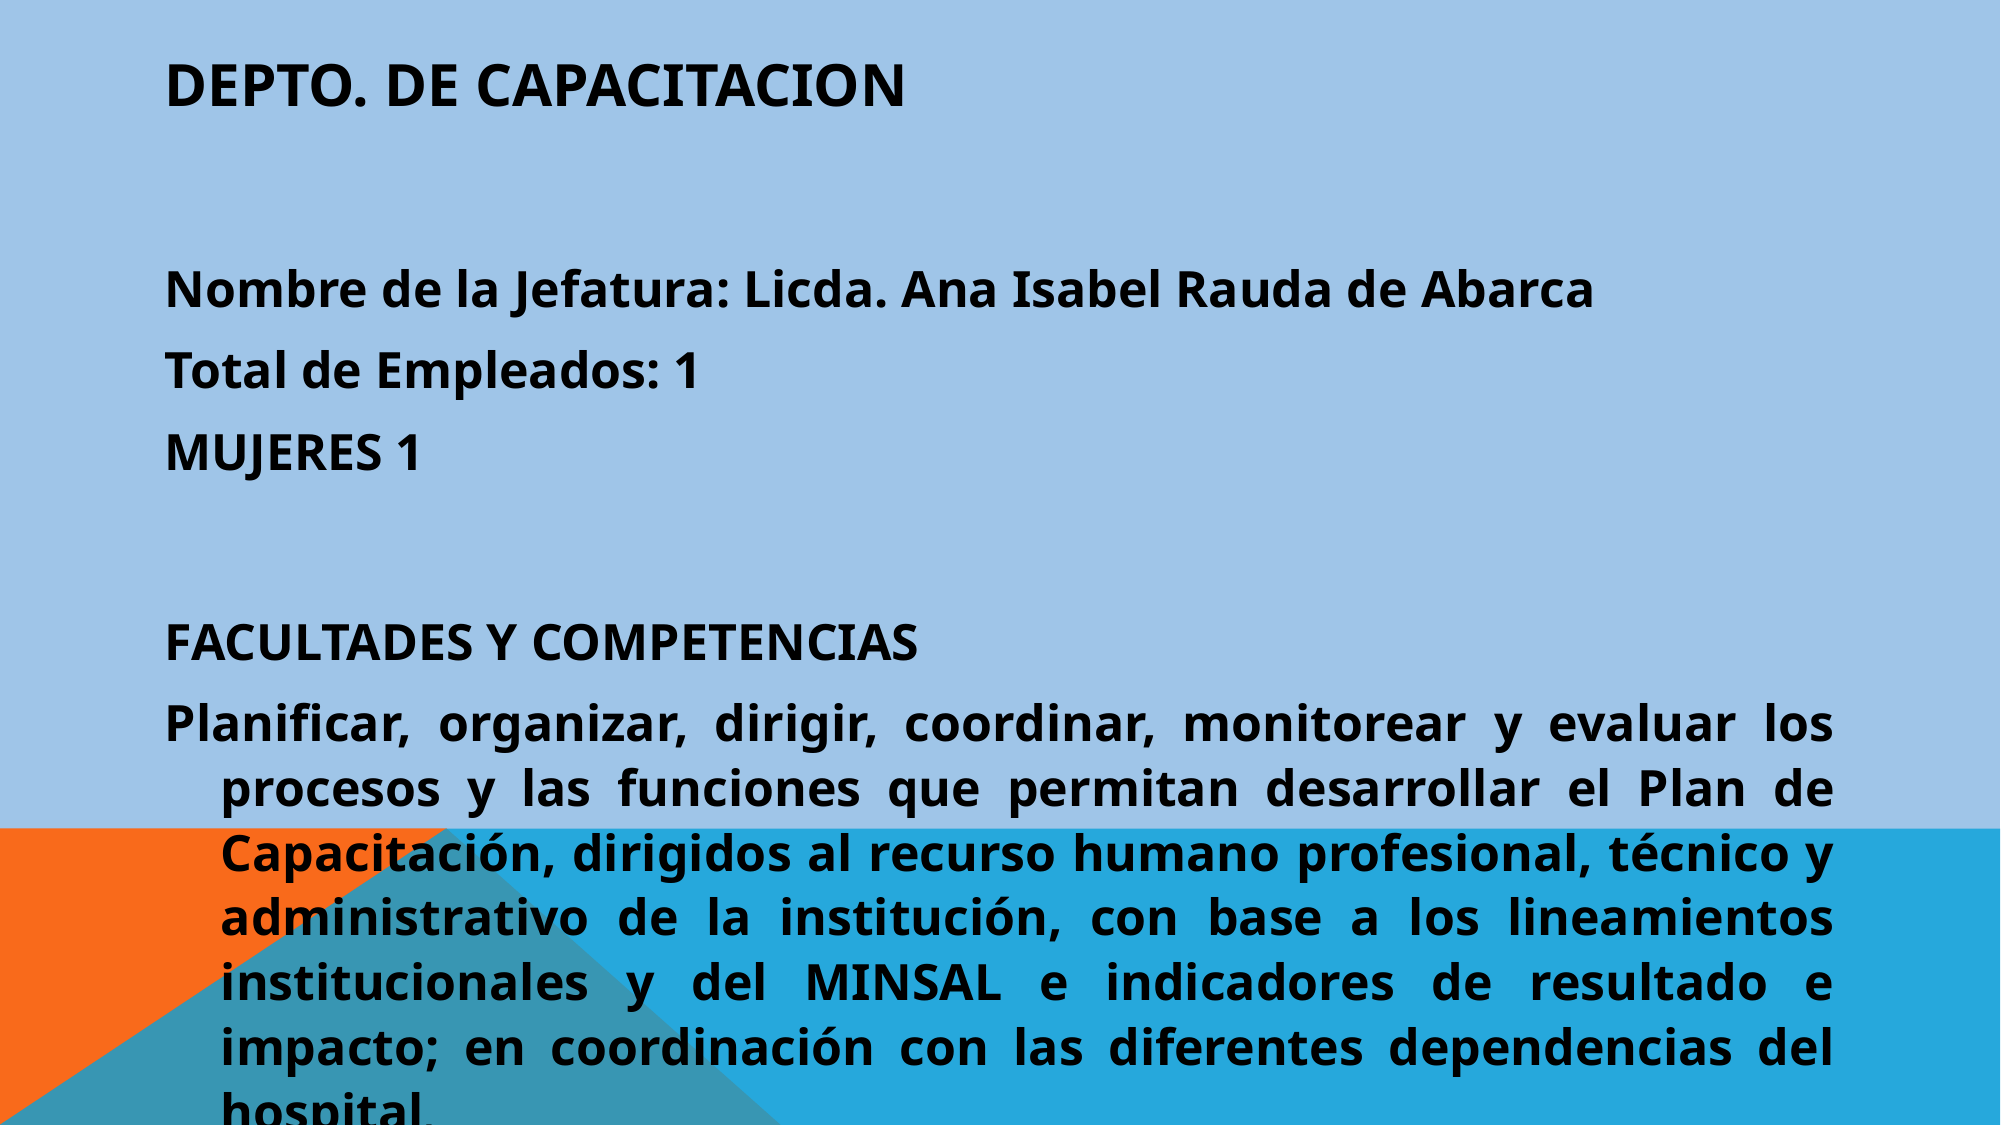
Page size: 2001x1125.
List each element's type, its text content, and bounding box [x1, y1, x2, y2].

text_box Nombre de la Jefatura: Licda. Ana Isabel Rauda de Abarca Total de Empleados: 1 MUJERES 1 FACULTADES Y COMPETENCIAS Planificar, organizar, dirigir, coordinar, monitorear y evaluar los procesos y las funciones que permitan desarrollar el Plan de Capacitación, dirigidos al recurso humano profesional, técnico y administrativo de la institución, con base a los lineamientos institucionales y del MINSAL e indicadores de resultado e impacto; en coordinación con las diferentes dependencias del hospital. [149, 244, 1850, 956]
text_box DEPTO. DE CAPACITACION [149, 40, 1850, 210]
